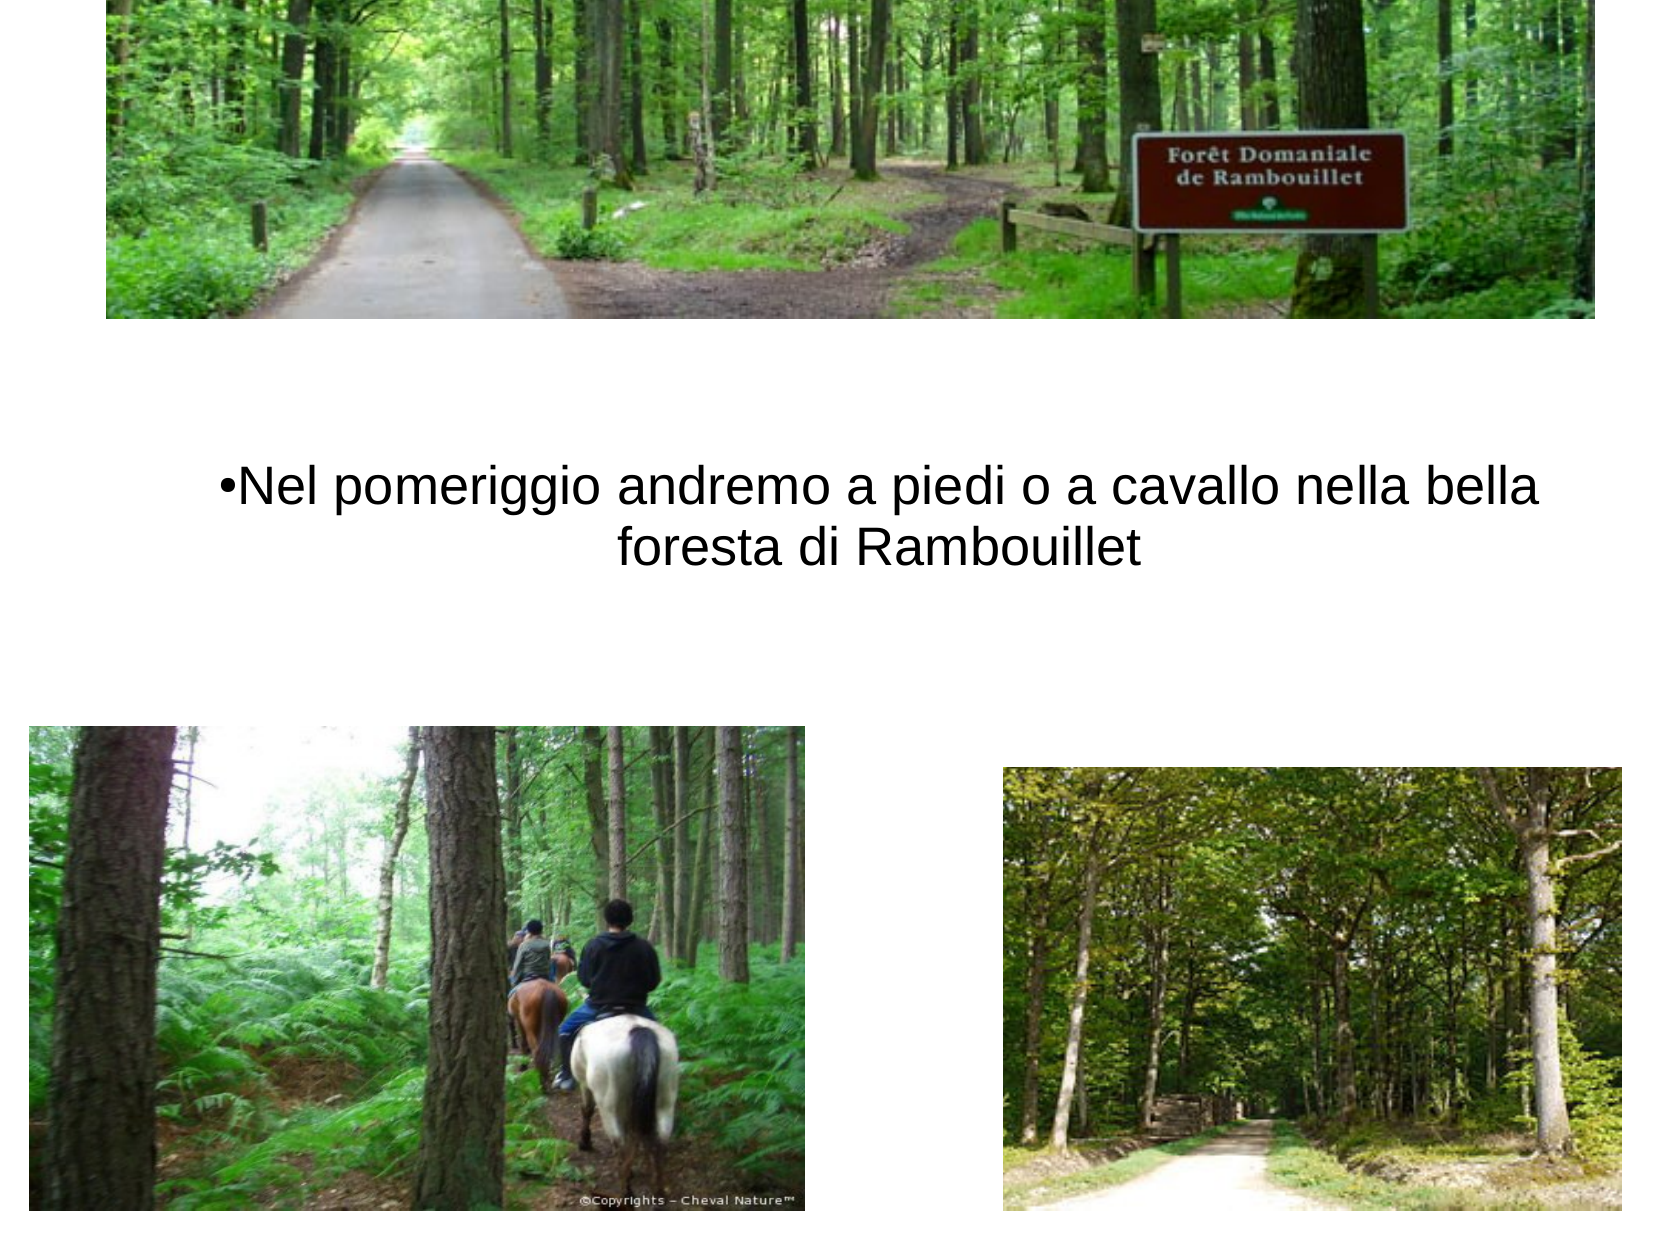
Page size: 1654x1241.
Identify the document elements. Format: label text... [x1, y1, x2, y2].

title Nel pomeriggio andremo a piedi o a cavallo nella bella foresta di Rambouillet [135, 413, 1625, 621]
picture [29, 726, 805, 1211]
picture [1003, 767, 1622, 1211]
picture [106, 0, 1595, 319]
